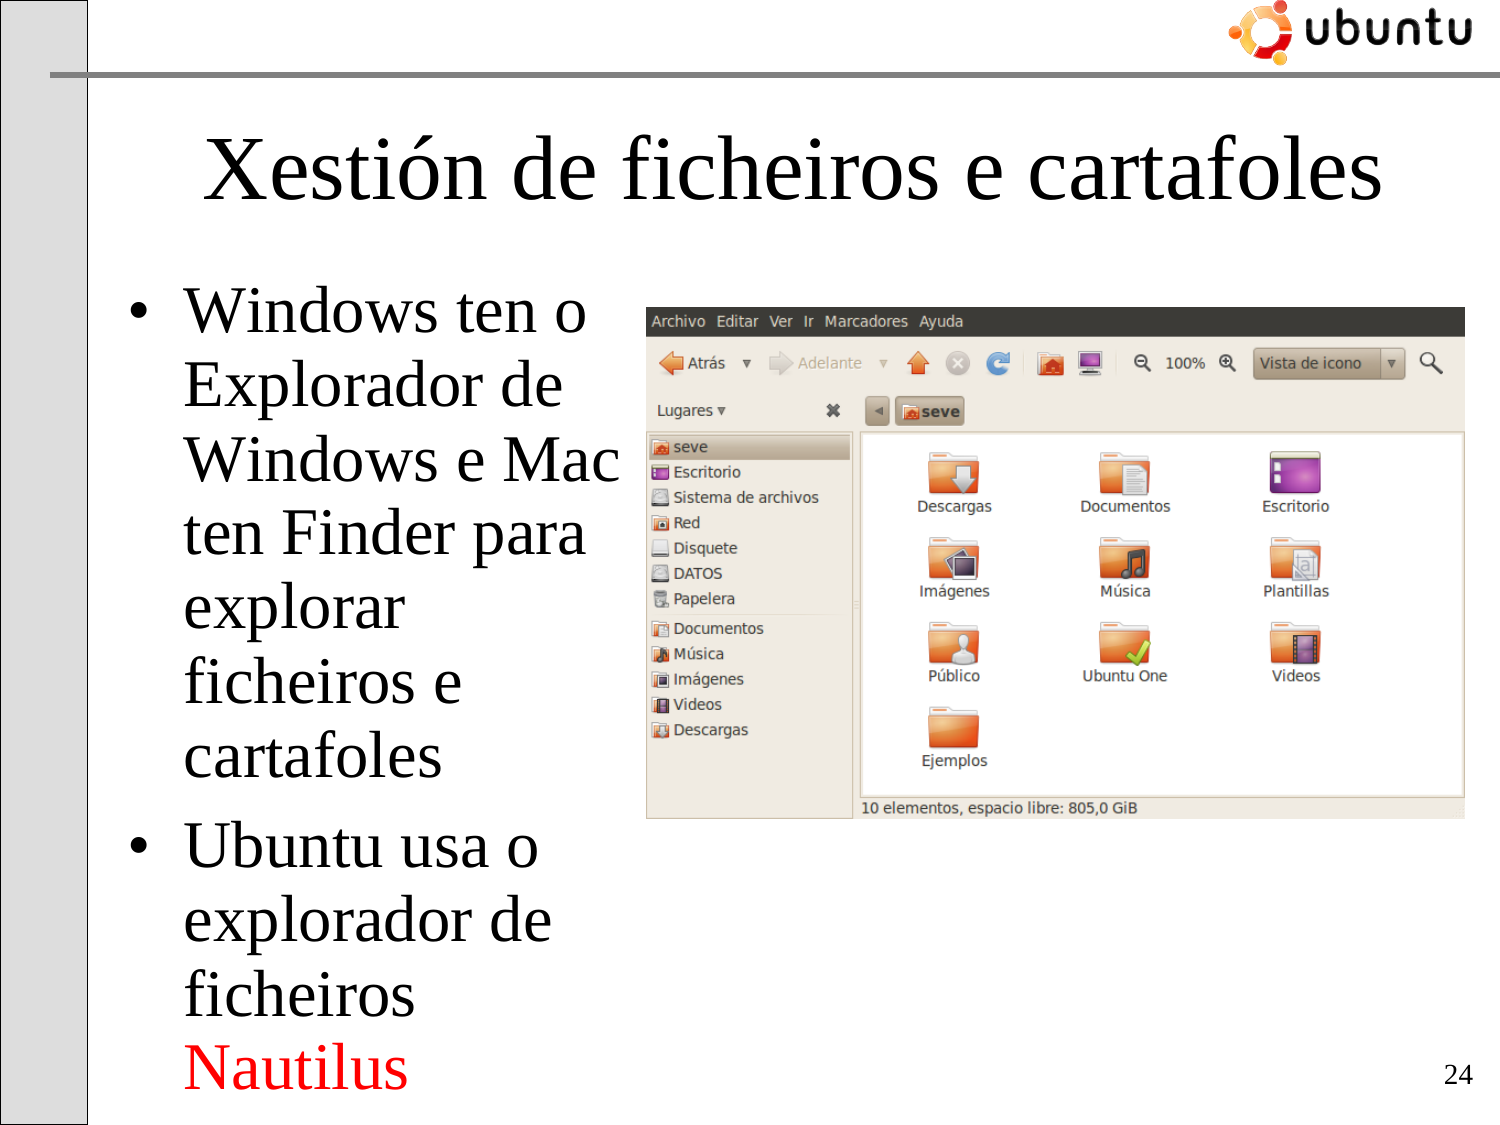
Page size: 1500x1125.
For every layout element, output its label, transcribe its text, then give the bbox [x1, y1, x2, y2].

picture [646, 307, 1465, 819]
title Xestión de ficheiros e cartafoles [112, 99, 1477, 237]
picture [1221, 0, 1483, 71]
list Windows ten o Explorador de Windows e Mac ten Finder para explorar ficheiros e cartafoles Ubuntu usa o explorador de ficheiros Nautilus [112, 265, 650, 1125]
